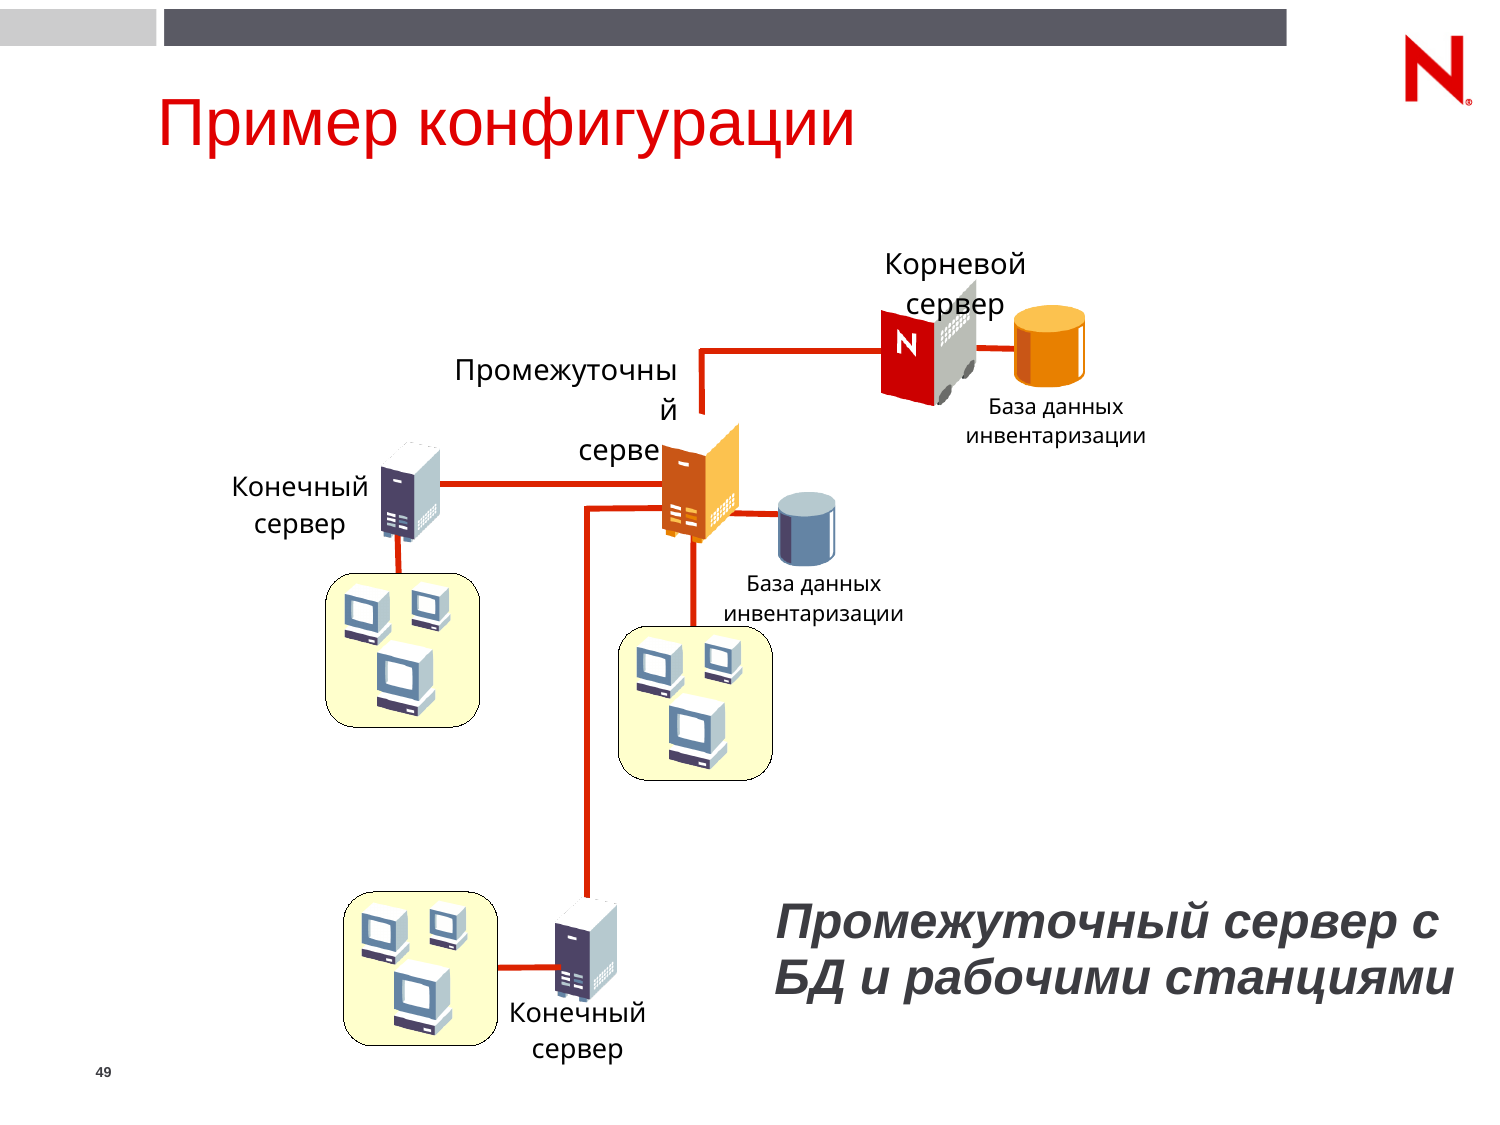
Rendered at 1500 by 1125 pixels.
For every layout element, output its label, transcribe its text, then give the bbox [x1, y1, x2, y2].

text_box Пример конфигурации [142, 77, 1283, 177]
picture [361, 902, 453, 1036]
text_box Конечный сервер [181, 467, 380, 535]
text_box Конечный сервер [459, 993, 696, 1061]
text_box Промежуточный сервер с БД и рабочими станциями [759, 885, 1471, 1013]
picture [1403, 32, 1473, 107]
picture [879, 280, 977, 406]
picture [777, 491, 836, 568]
picture [380, 441, 440, 543]
picture [636, 636, 728, 770]
picture [661, 412, 739, 544]
picture [704, 634, 743, 685]
text_box Промежуточный сервер [441, 349, 679, 423]
picture [344, 583, 436, 717]
picture [411, 581, 451, 632]
text_box База данных инвентаризации [695, 568, 933, 624]
text_box [88, 573, 1059, 1046]
picture [554, 896, 617, 993]
text_box Корневой сервер [837, 243, 1074, 280]
picture [1013, 304, 1085, 388]
picture [429, 900, 468, 951]
text_box База данных инвентаризации [937, 391, 1175, 447]
